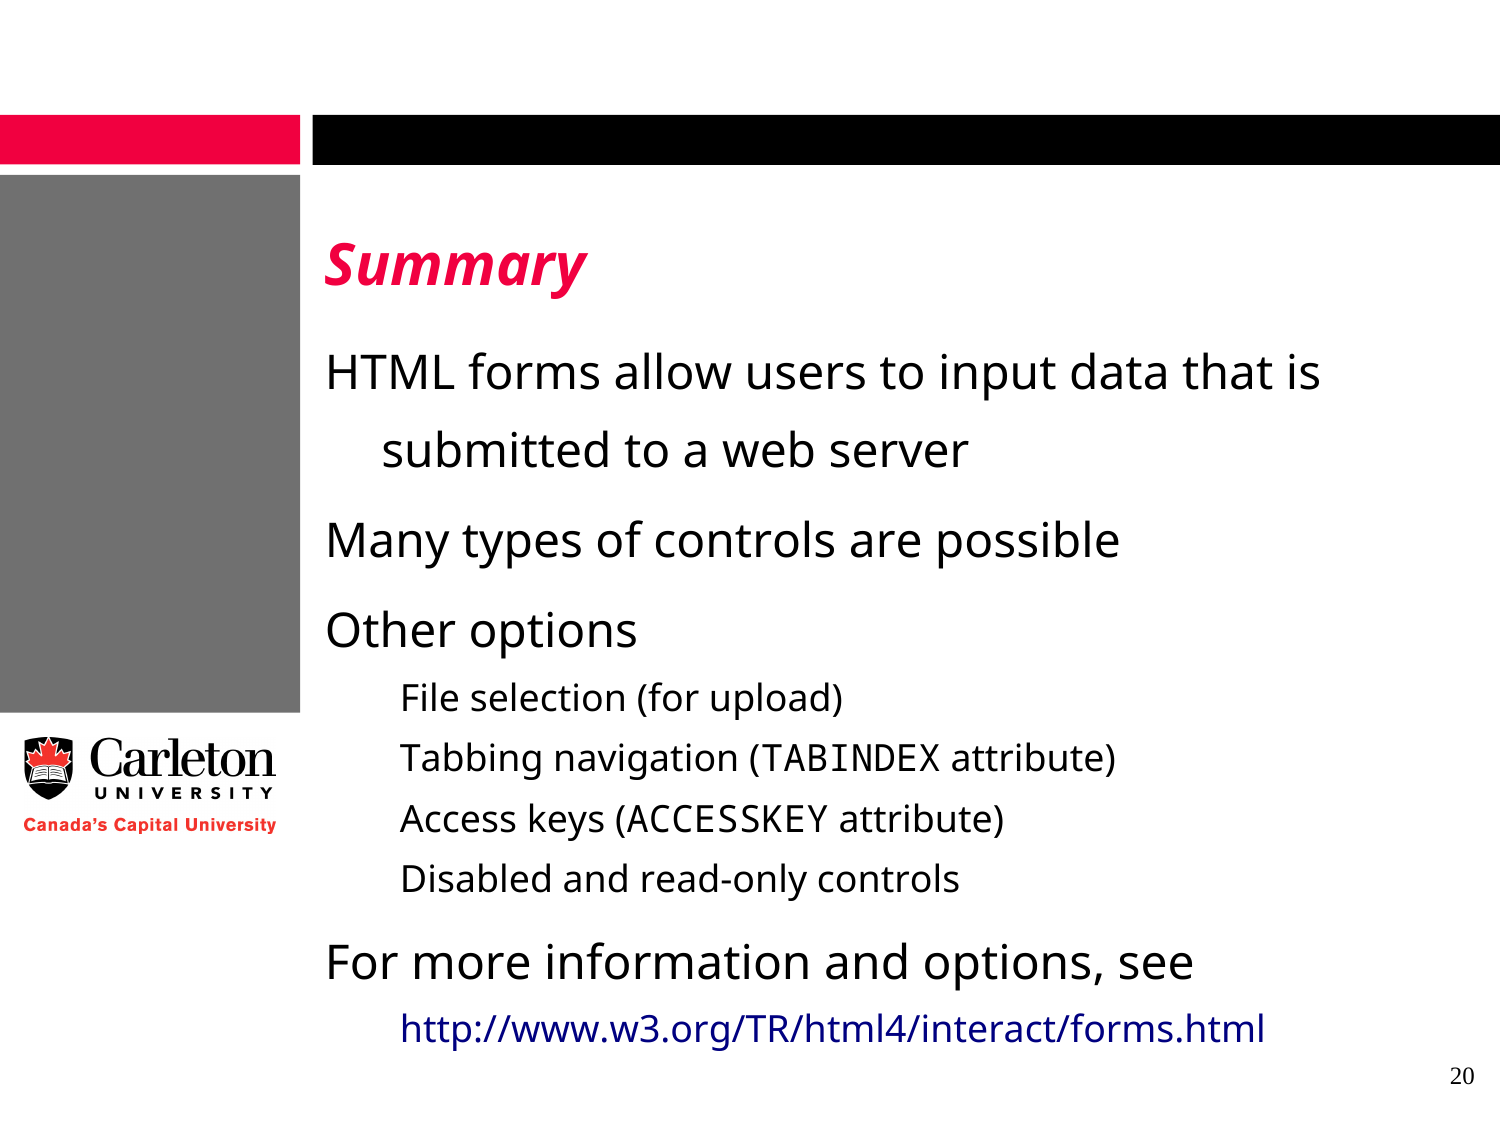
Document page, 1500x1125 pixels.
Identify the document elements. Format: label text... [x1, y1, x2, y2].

title Summary [324, 194, 1450, 324]
picture [24, 737, 276, 834]
list HTML forms allow users to input data that is submitted to a web server Many types of controls are possible Other options File selection (for upload) Tabbing navigation (TABINDEX attribute) Access keys (ACCESSKEY attribute) Disabled and read-only controls For more information and options, see http://www.w3.org/TR/html4/interact/forms.html [324, 324, 1450, 1036]
